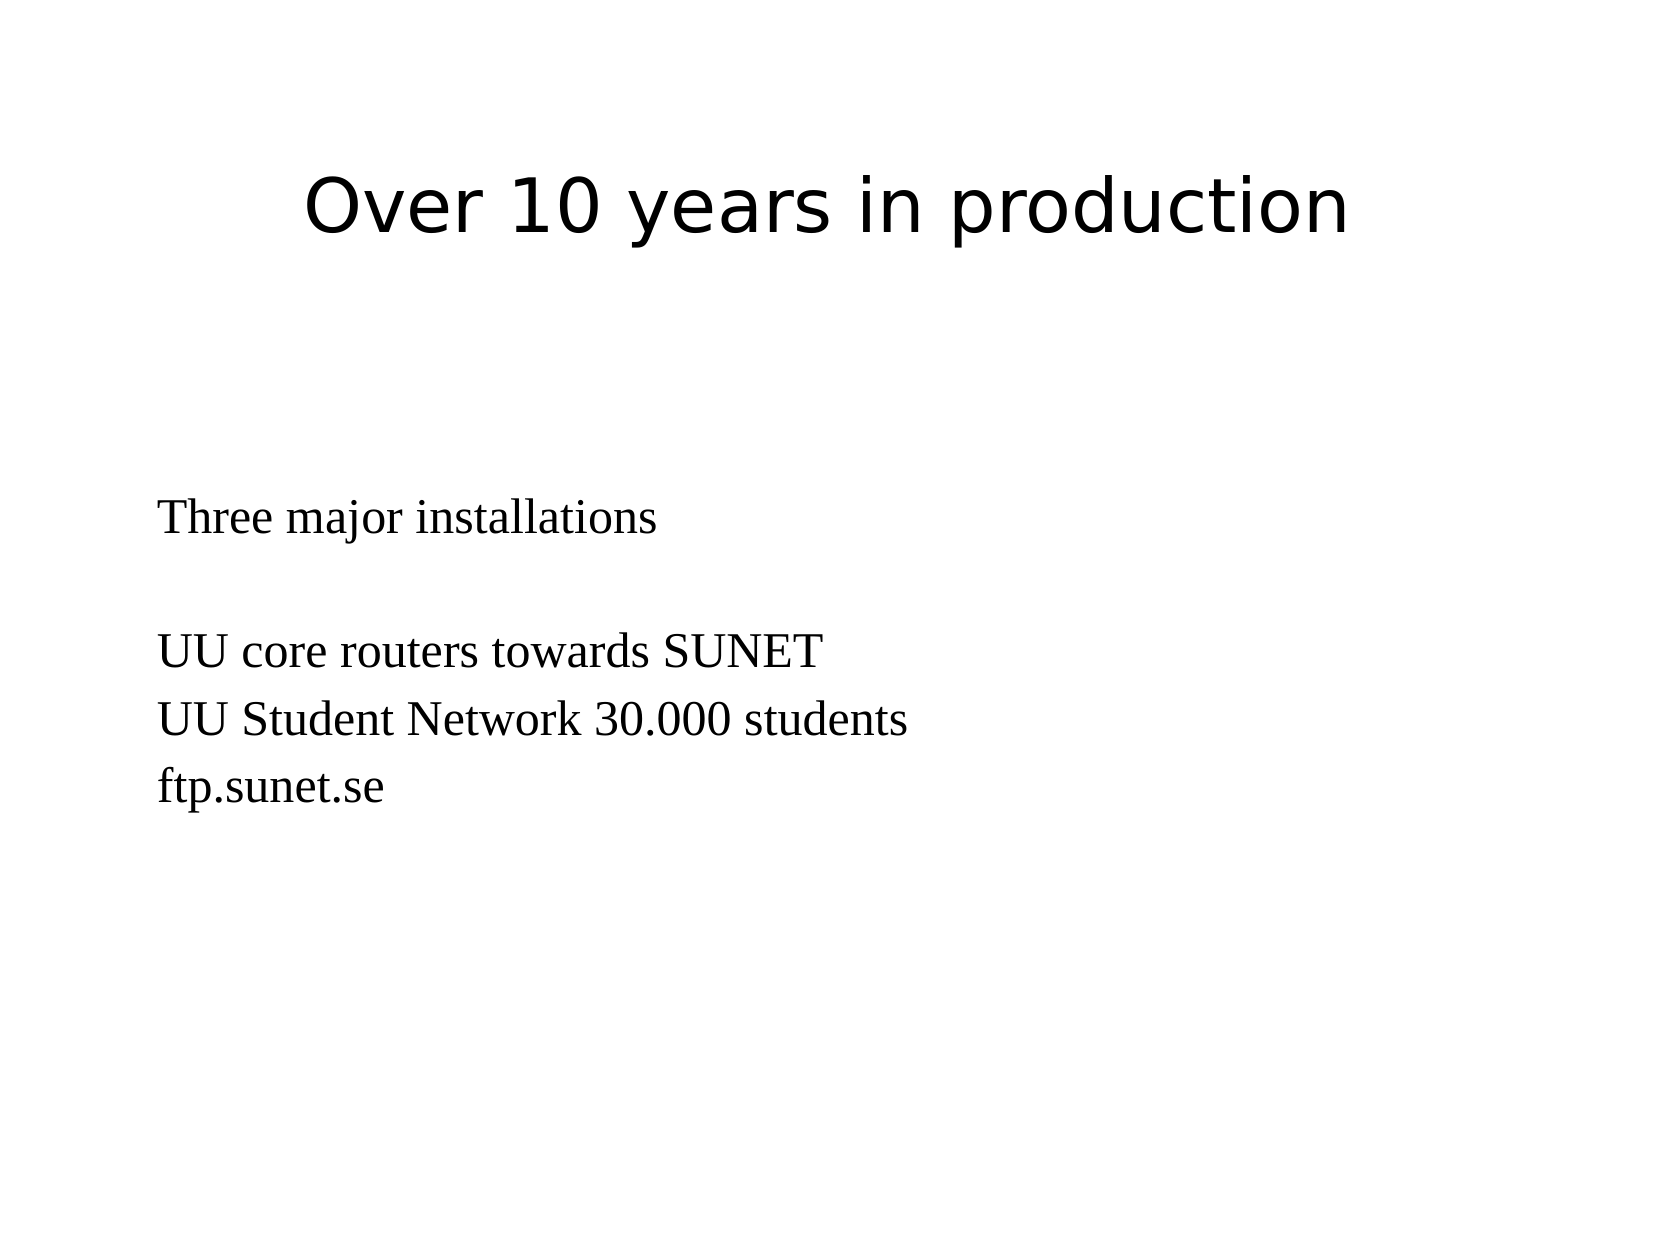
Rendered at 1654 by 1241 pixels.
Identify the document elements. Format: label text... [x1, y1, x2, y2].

subtitle Three major installations UU core routers towards SUNET UU Student Network 30.000 students ftp.sunet.se [121, 352, 1534, 950]
title Over 10 years in production [121, 102, 1534, 311]
